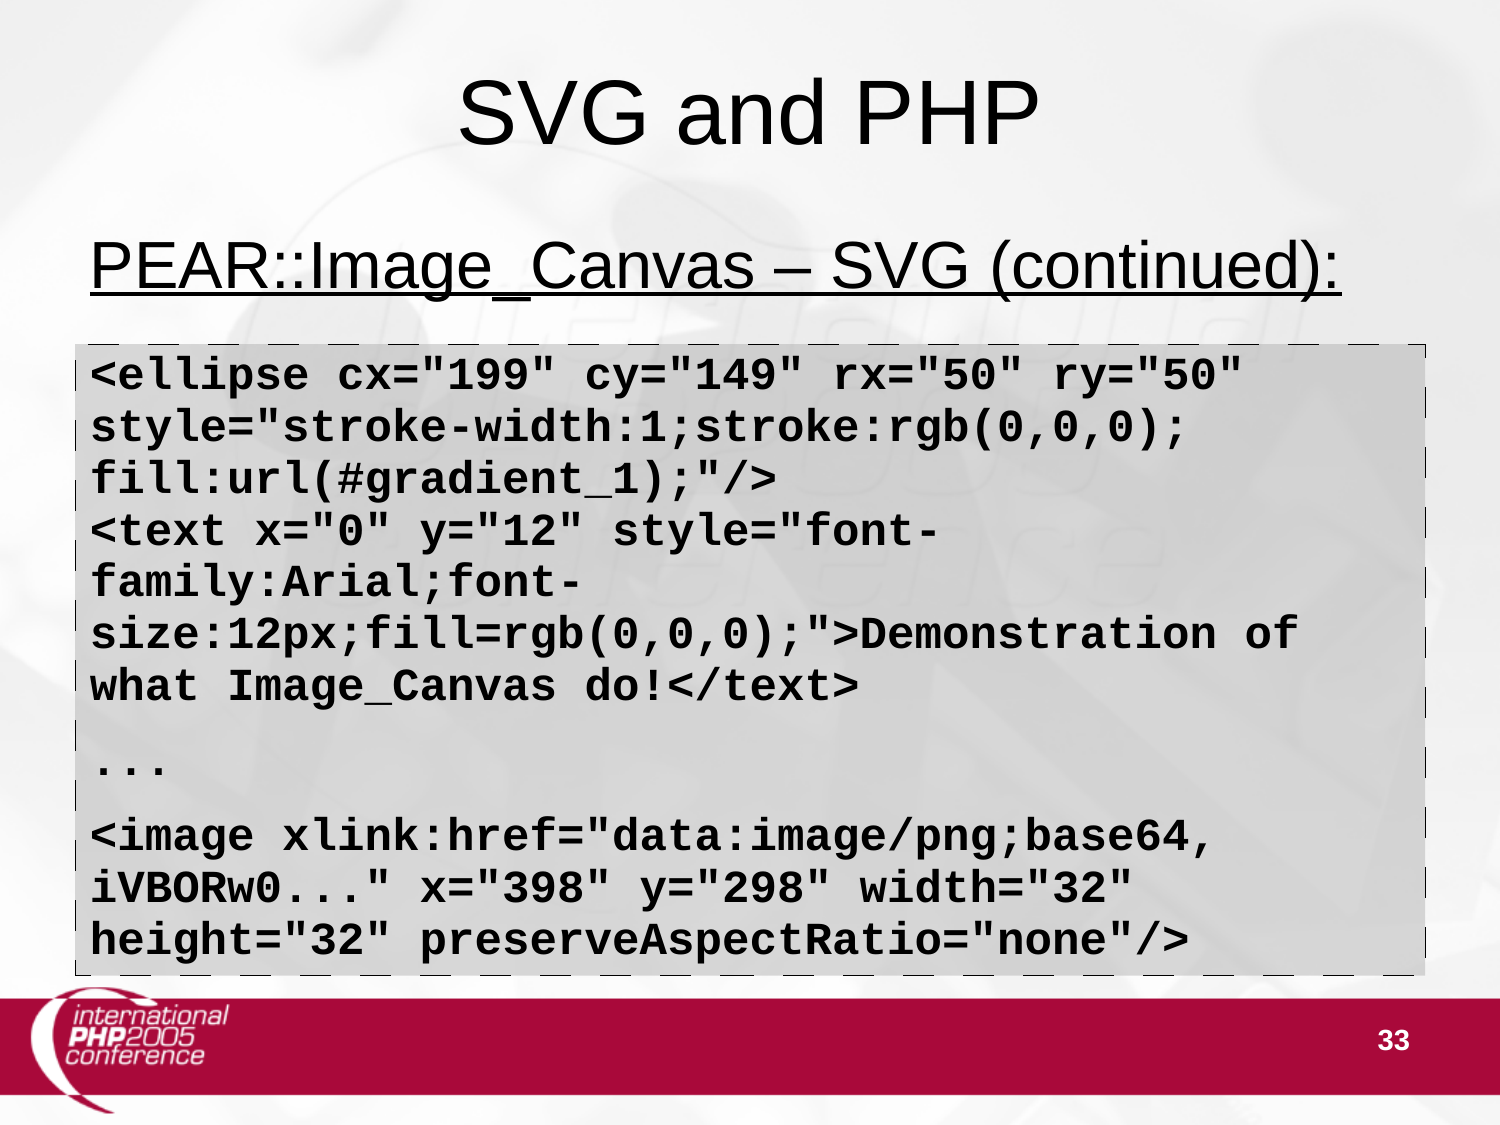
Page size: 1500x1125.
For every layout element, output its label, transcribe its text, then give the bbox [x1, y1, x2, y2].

list PEAR::Image_Canvas – SVG (continued): [75, 220, 1426, 344]
list <ellipse cx="199" cy="149" rx="50" ry="50" style="stroke-width:1;stroke:rgb(0,0,0); fill:url(#gradient_1);"/> <text x="0" y="12" style="font-family:Arial;font-size:12px;fill=rgb(0,0,0);">Demonstration of what Image_Canvas do!</text> ... <image xlink:href="data:image/png;base64, iVBORw0..." x="398" y="298" width="32" height="32" preserveAspectRatio="none"/> [75, 344, 1426, 975]
title SVG and PHP [75, 18, 1426, 207]
picture [0, 0, 1500, 1125]
